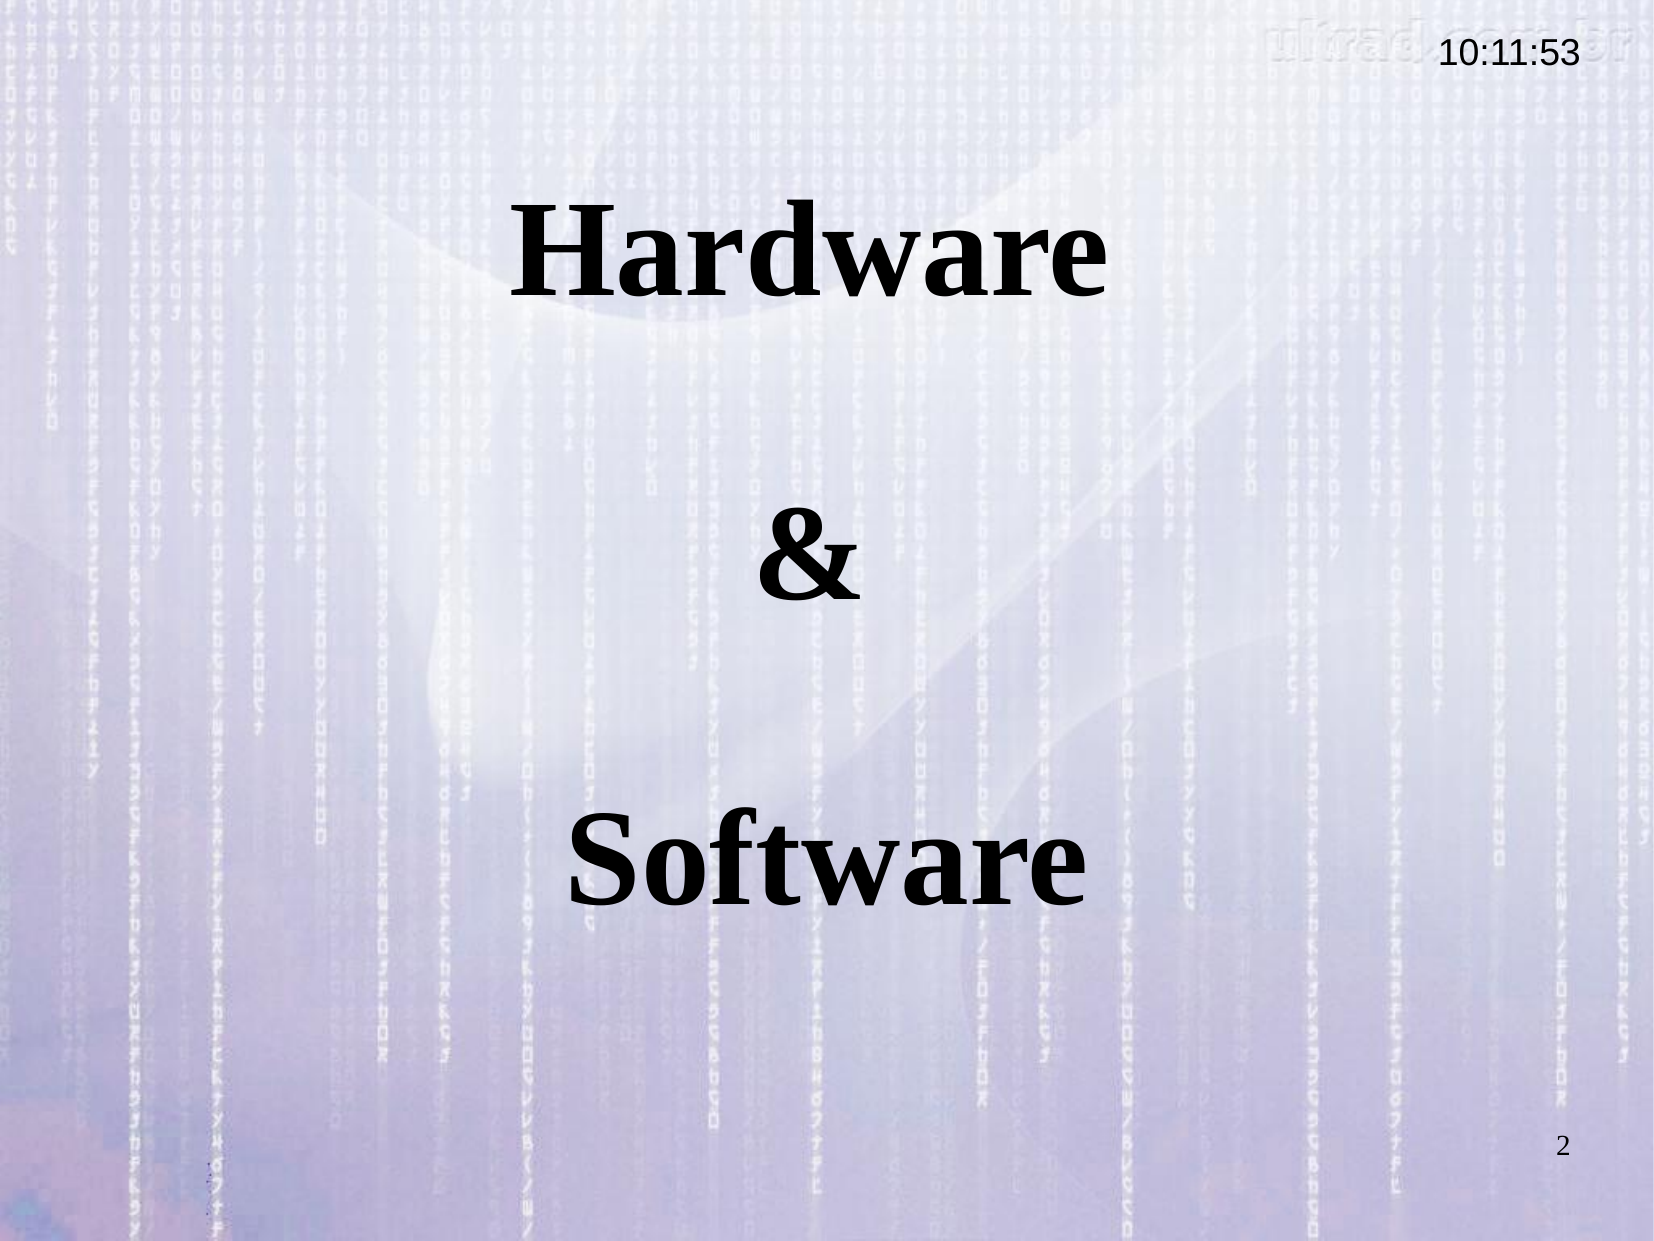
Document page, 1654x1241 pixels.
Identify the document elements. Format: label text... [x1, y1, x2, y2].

text_box 10:53:34 [1423, 23, 1631, 94]
text_box Hardware & Software [29, 165, 1625, 1076]
picture [0, 0, 1654, 1241]
